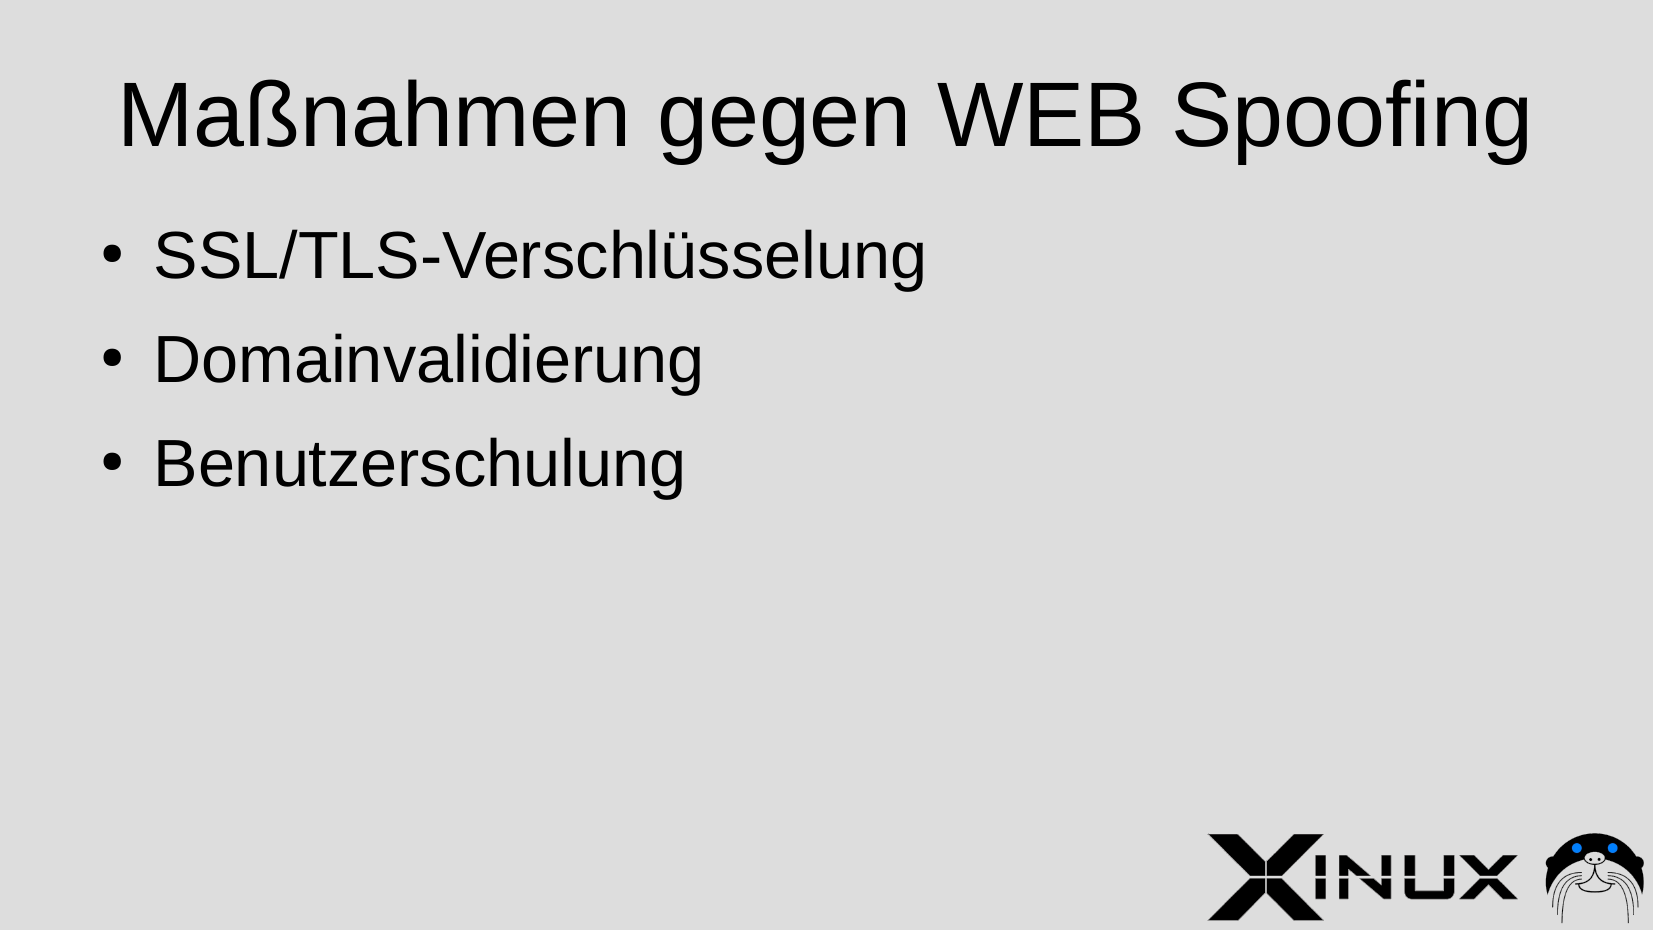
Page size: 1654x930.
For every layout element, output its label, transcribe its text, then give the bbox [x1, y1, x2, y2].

list SSL/TLS-Verschlüsselung Domainvalidierung Benutzerschulung [82, 217, 1571, 757]
title Maßnahmen gegen WEB Spoofing [82, 37, 1571, 193]
picture [1200, 824, 1650, 930]
